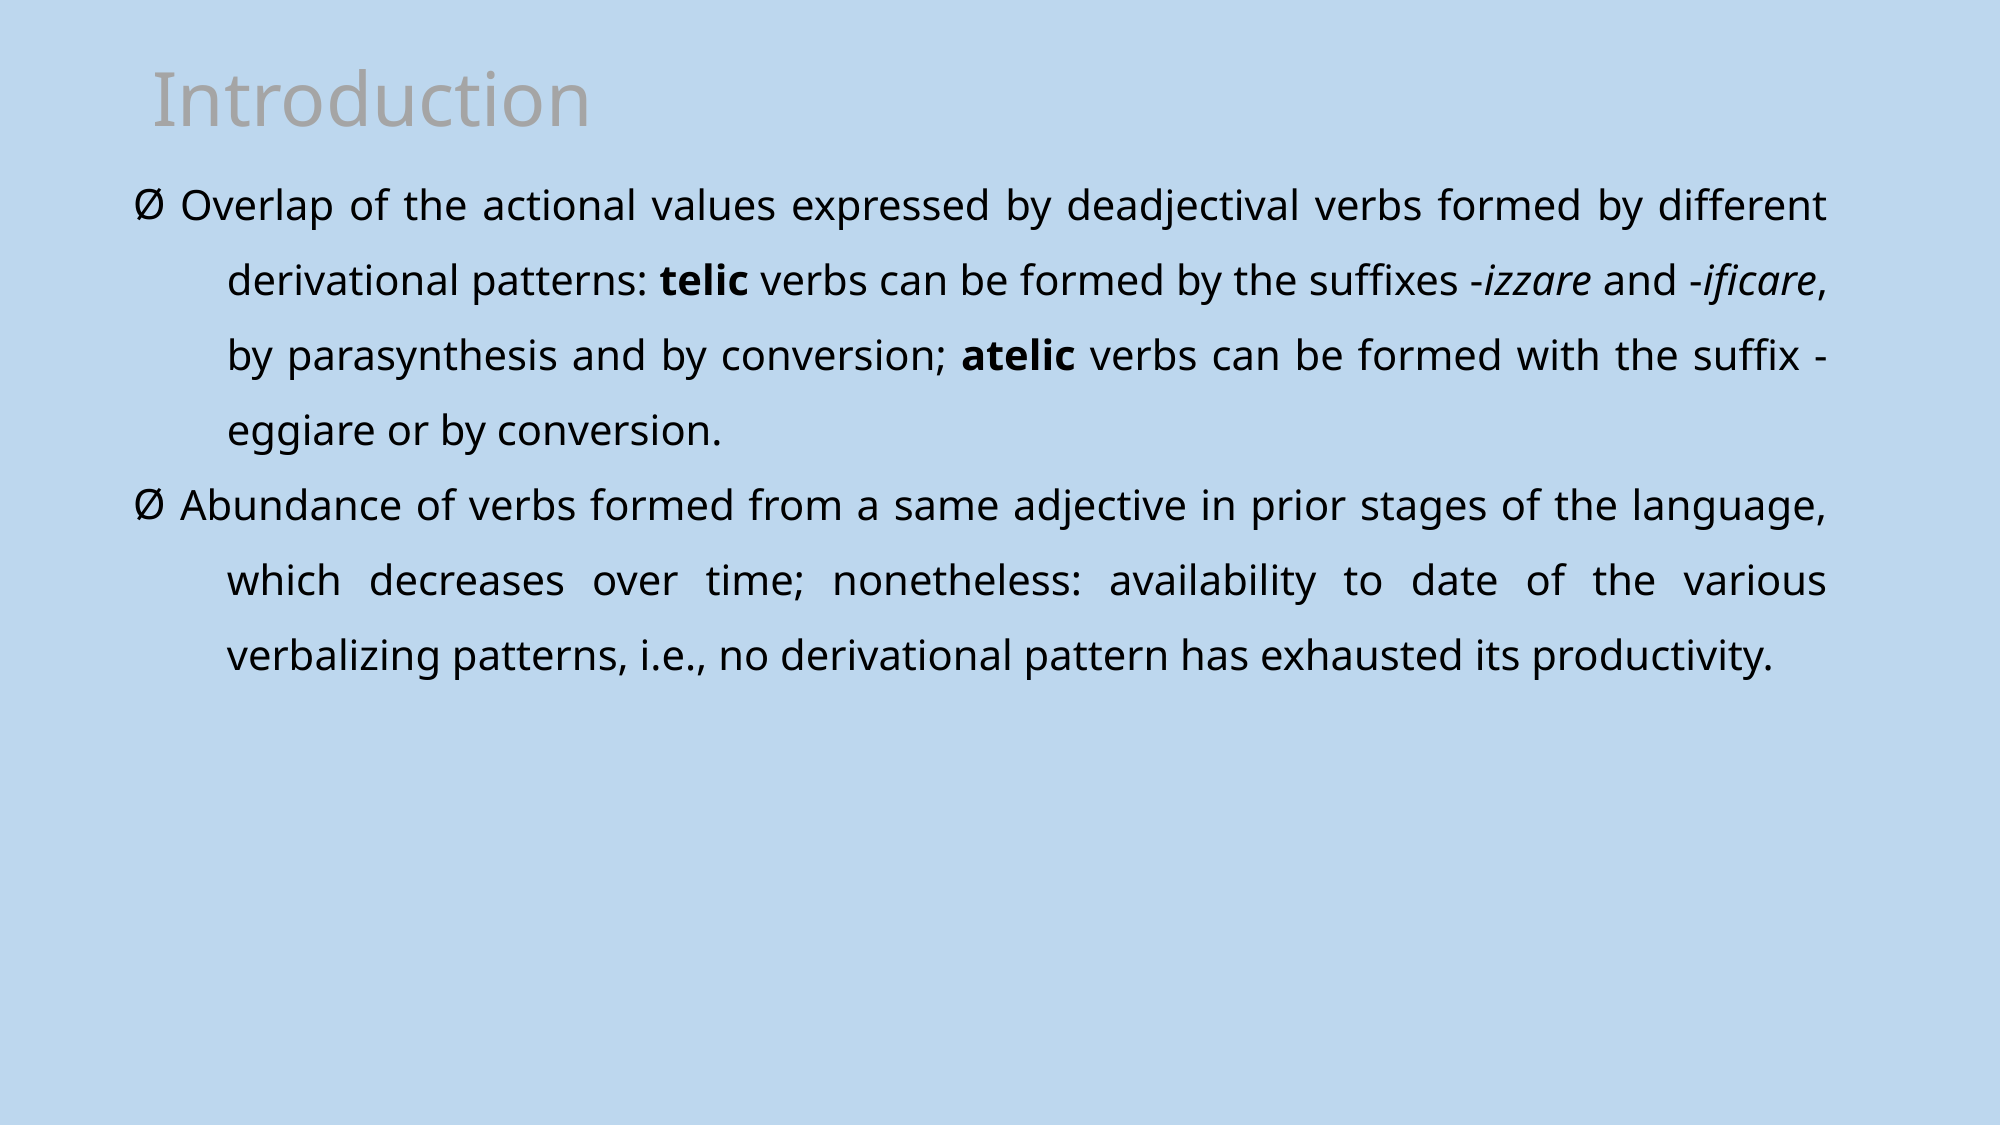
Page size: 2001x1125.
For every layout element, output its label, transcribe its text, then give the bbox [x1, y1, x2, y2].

text_box Overlap of the actional values expressed by deadjectival verbs formed by different derivational patterns: telic verbs can be formed by the suffixes -izzare and -ificare, by parasynthesis and by conversion; atelic verbs can be formed with the suffix -eggiare or by conversion. Abundance of verbs formed from a same adjective in prior stages of the language, which decreases over time; nonetheless: availability to date of the various verbalizing patterns, i.e., no derivational pattern has exhausted its productivity. [118, 145, 1844, 851]
text_box Introduction [137, 54, 1863, 272]
